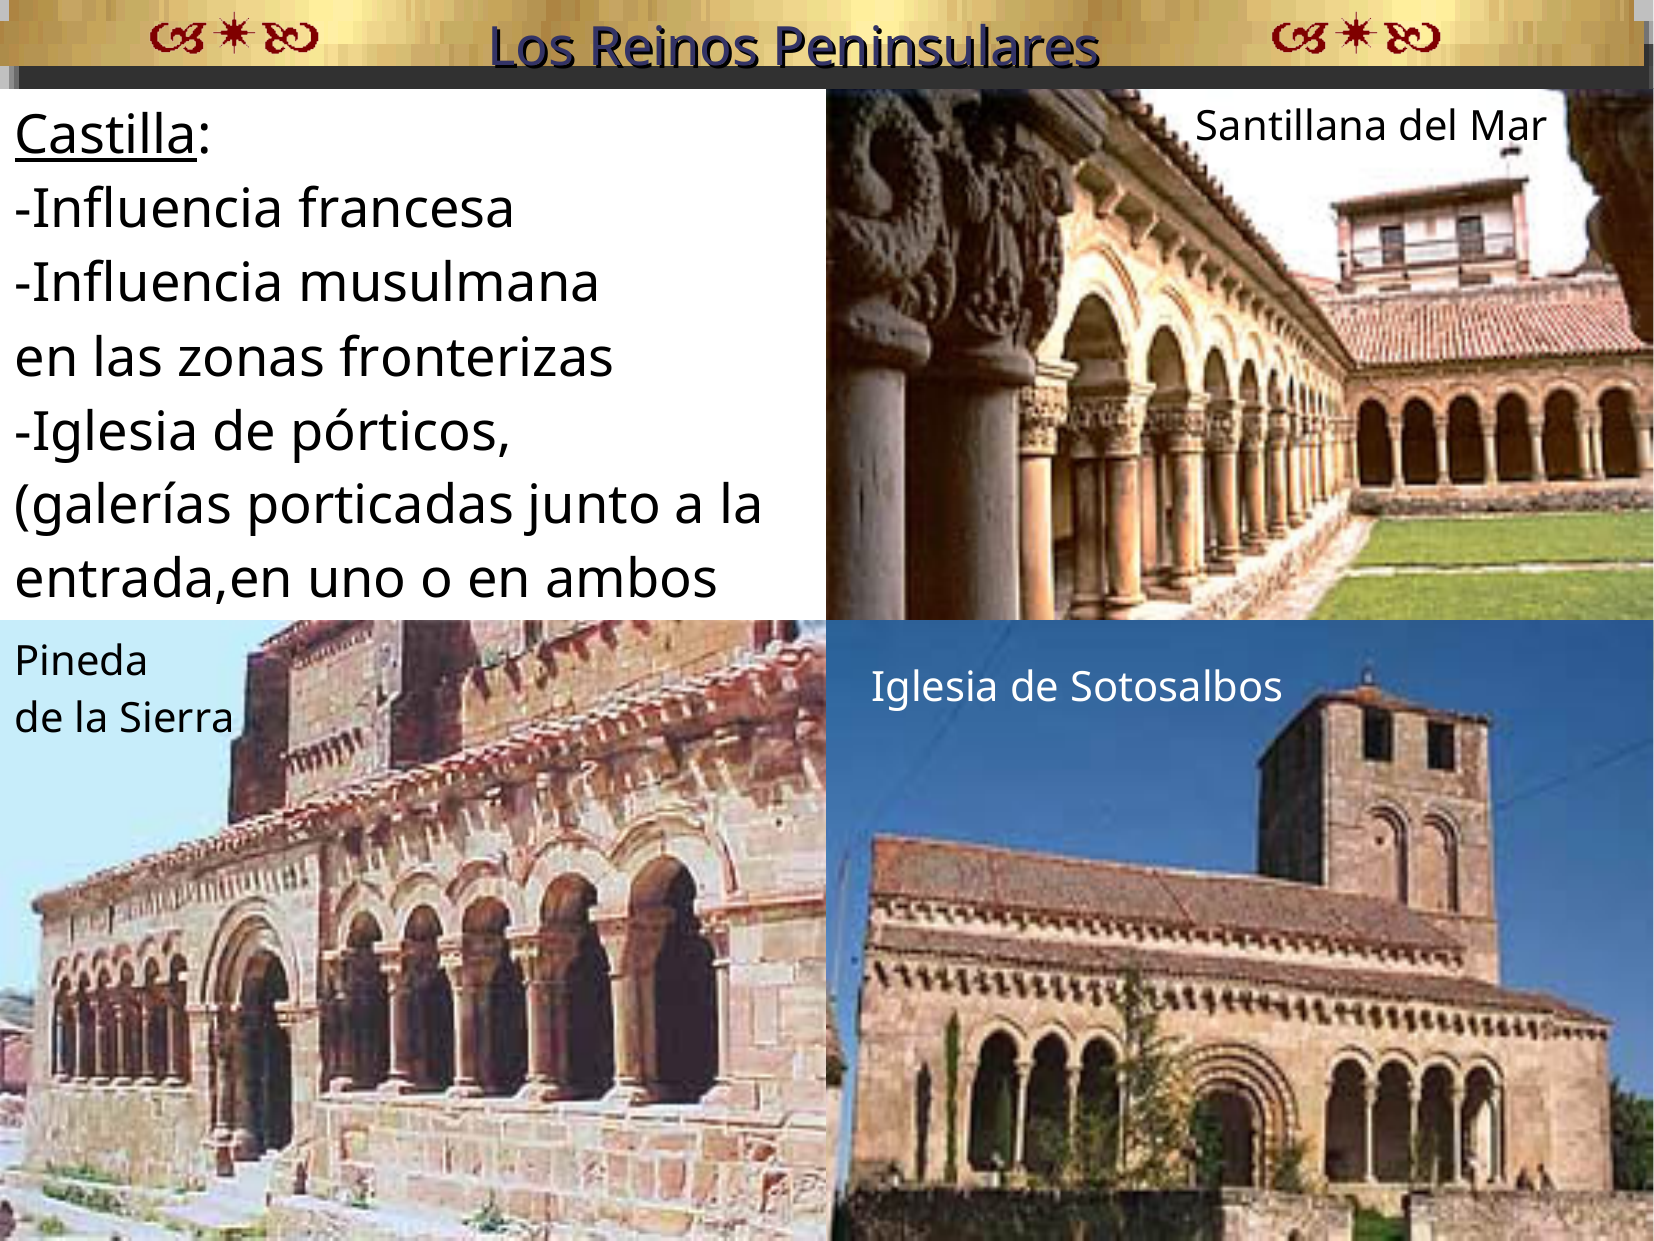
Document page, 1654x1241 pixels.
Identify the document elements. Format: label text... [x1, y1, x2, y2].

text_box Los Reinos Peninsulares [472, 0, 1101, 80]
text_box Pineda de la Sierra [0, 622, 256, 739]
text_box [29, 561, 60, 633]
text_box Santillana del Mar [1181, 88, 1575, 154]
text_box Castilla: -Influencia francesa -Influencia musulmana en las zonas fronterizas -Iglesia de pórticos, (galerías porticadas junto a la entrada,en uno o en ambos laterales) [0, 88, 815, 620]
text_box Iglesia de Sotosalbos [856, 649, 1307, 715]
picture [0, 0, 1654, 1241]
